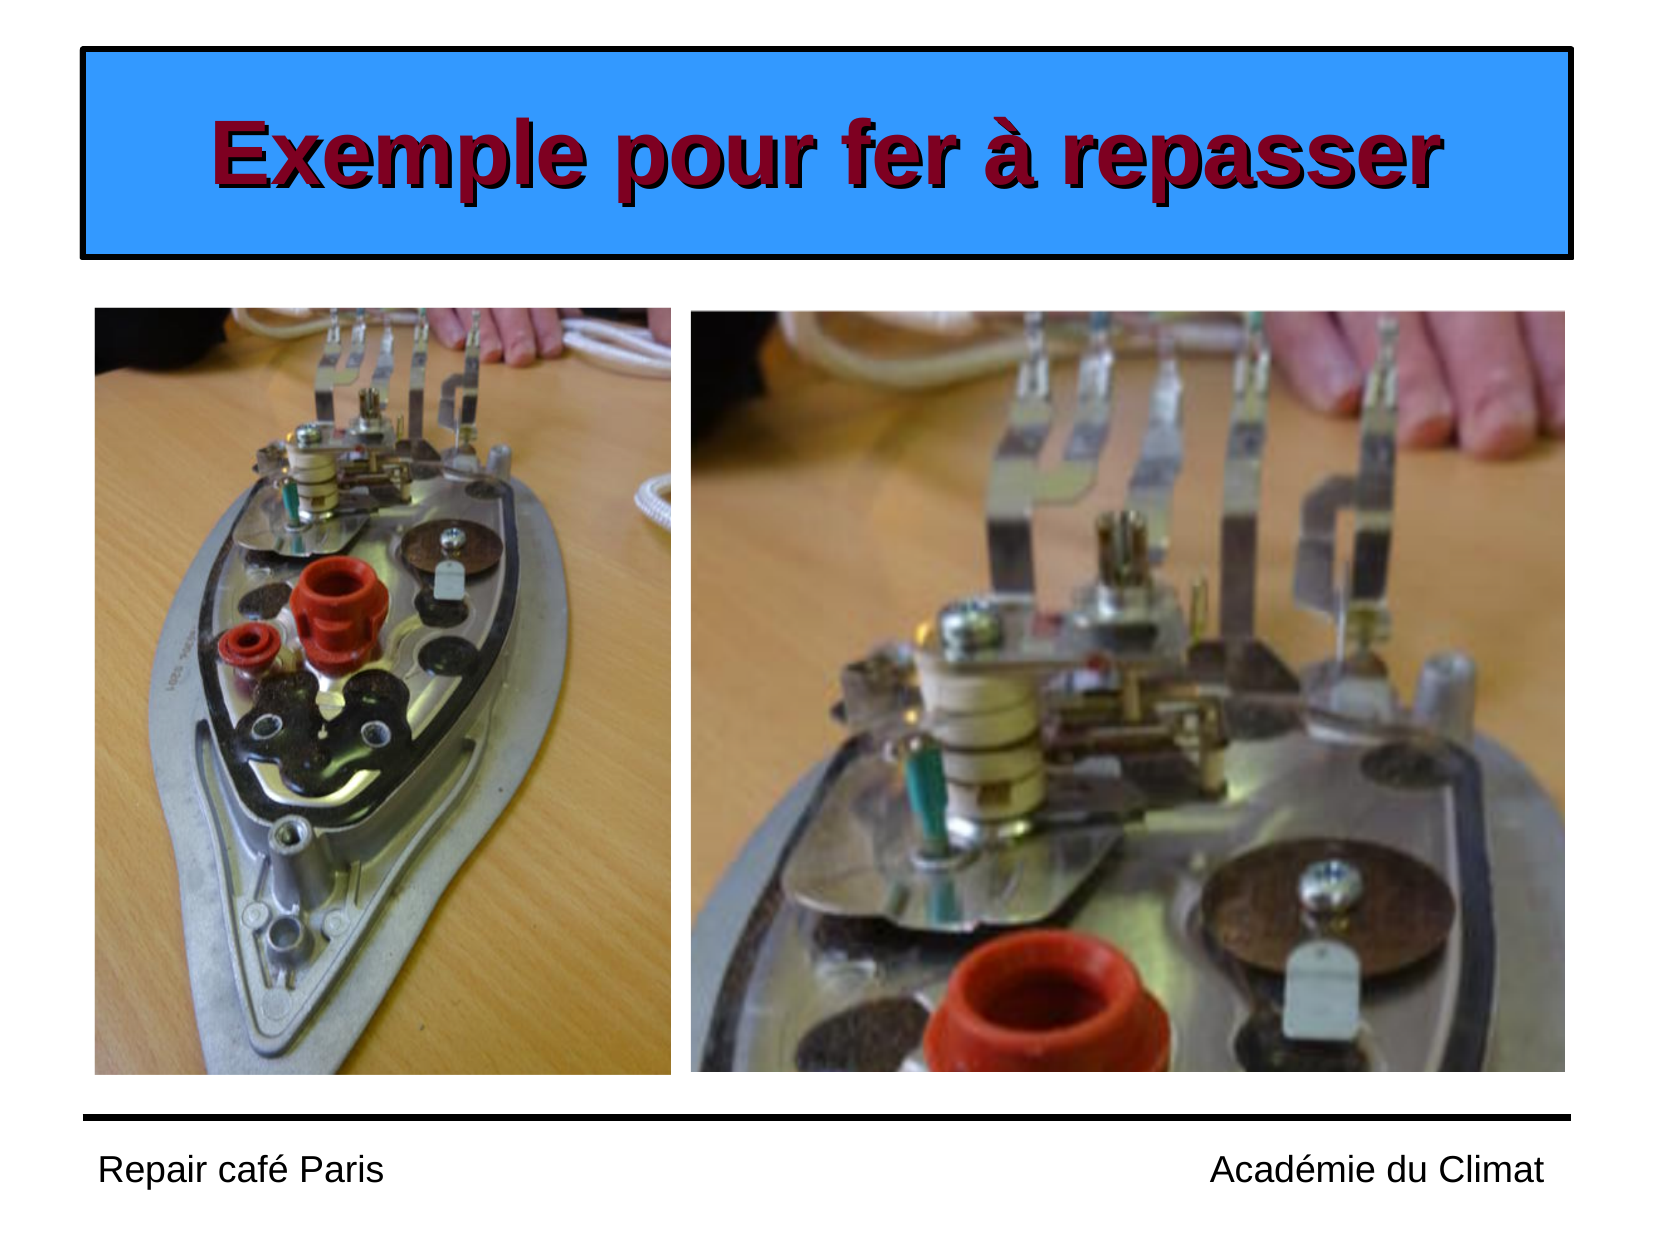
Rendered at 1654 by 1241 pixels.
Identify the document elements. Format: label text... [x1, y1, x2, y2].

text_box Repair café Paris Académie du Climat [82, 1141, 1571, 1198]
picture [94, 307, 671, 1075]
title Exemple pour fer à repasser [82, 49, 1571, 257]
picture [690, 310, 1565, 1072]
